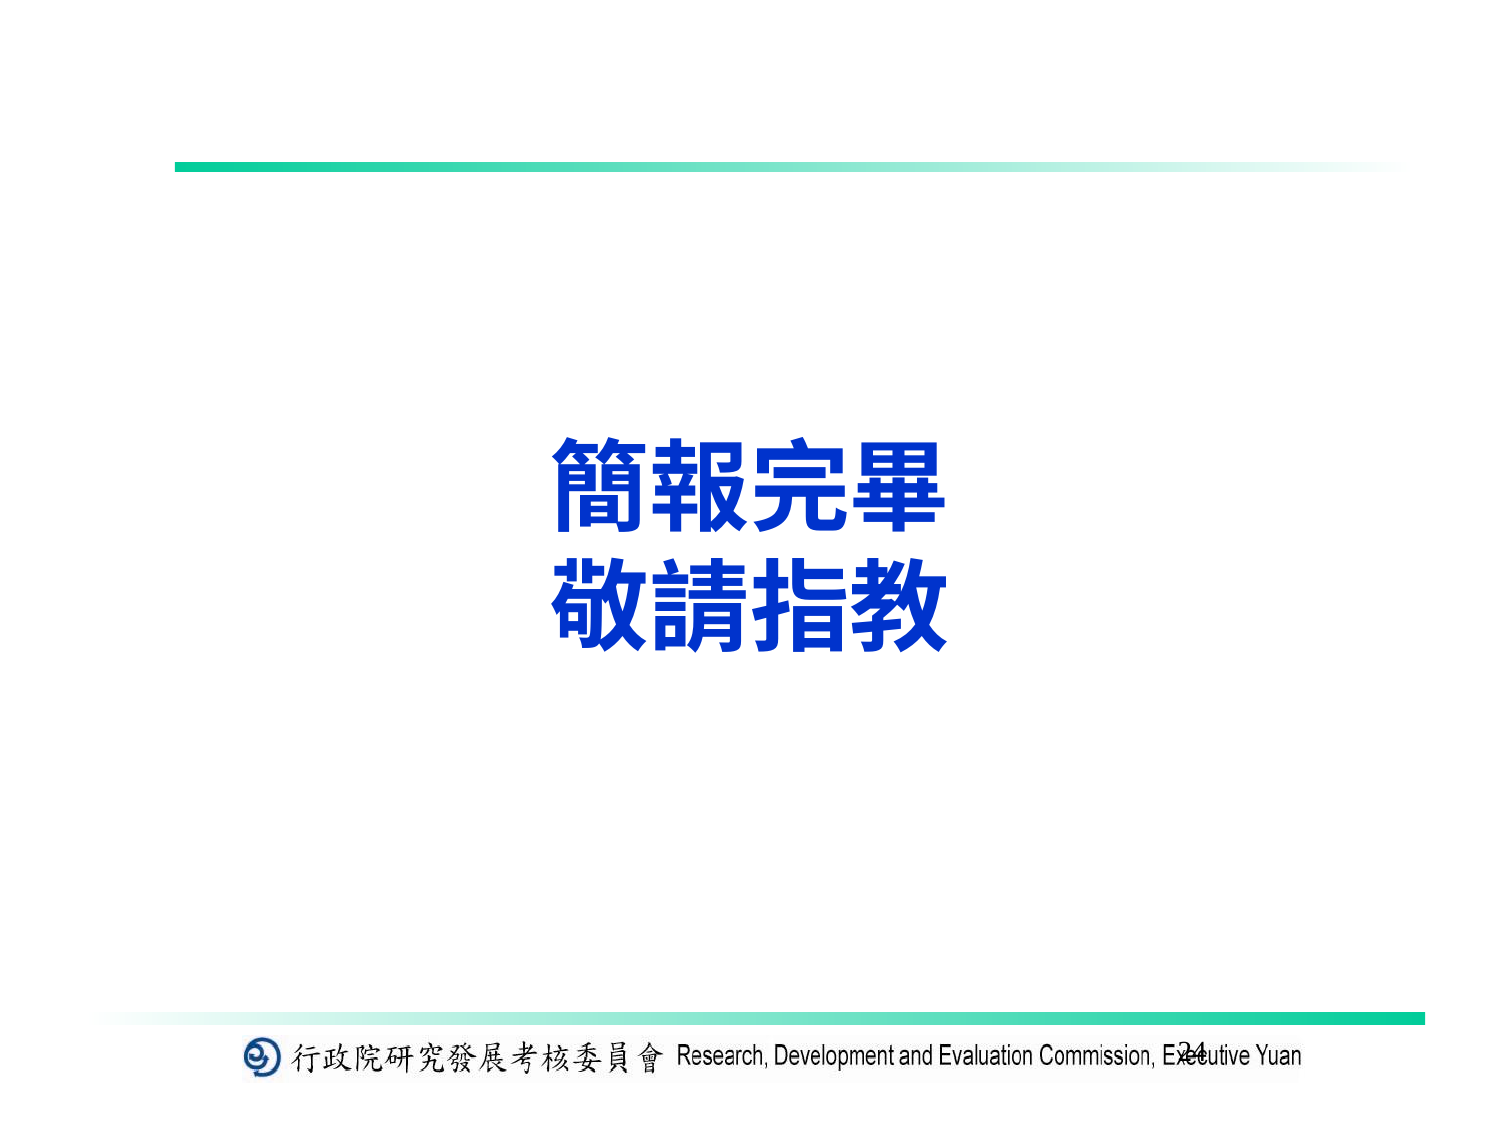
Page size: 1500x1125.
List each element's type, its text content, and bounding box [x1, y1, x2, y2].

text_box [1162, 1012, 1476, 1101]
title 簡報完畢 敬請指教 [112, 362, 1388, 725]
